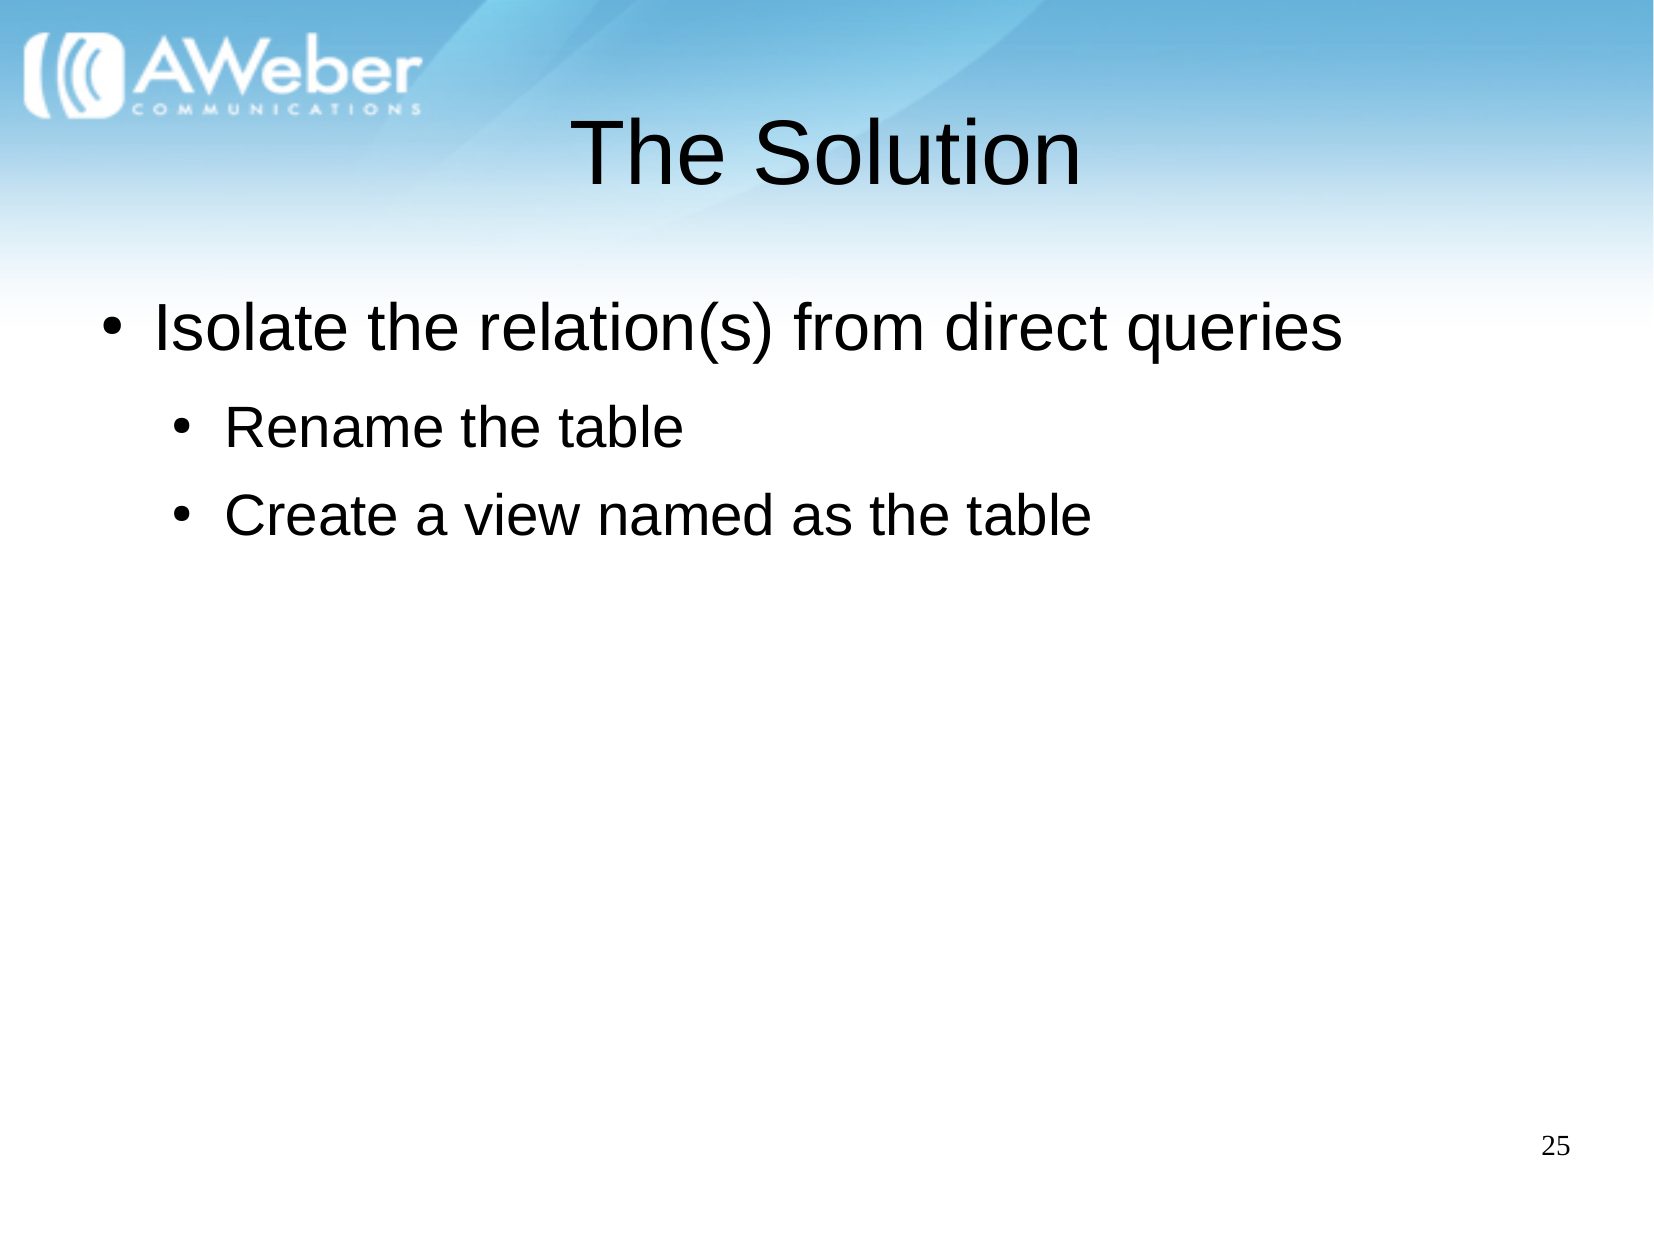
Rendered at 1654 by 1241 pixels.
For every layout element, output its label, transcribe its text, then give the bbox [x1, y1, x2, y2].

title The Solution [82, 49, 1571, 257]
picture [0, 0, 1654, 376]
list Isolate the relation(s) from direct queries Rename the table Create a view named as the table [82, 290, 1571, 1109]
